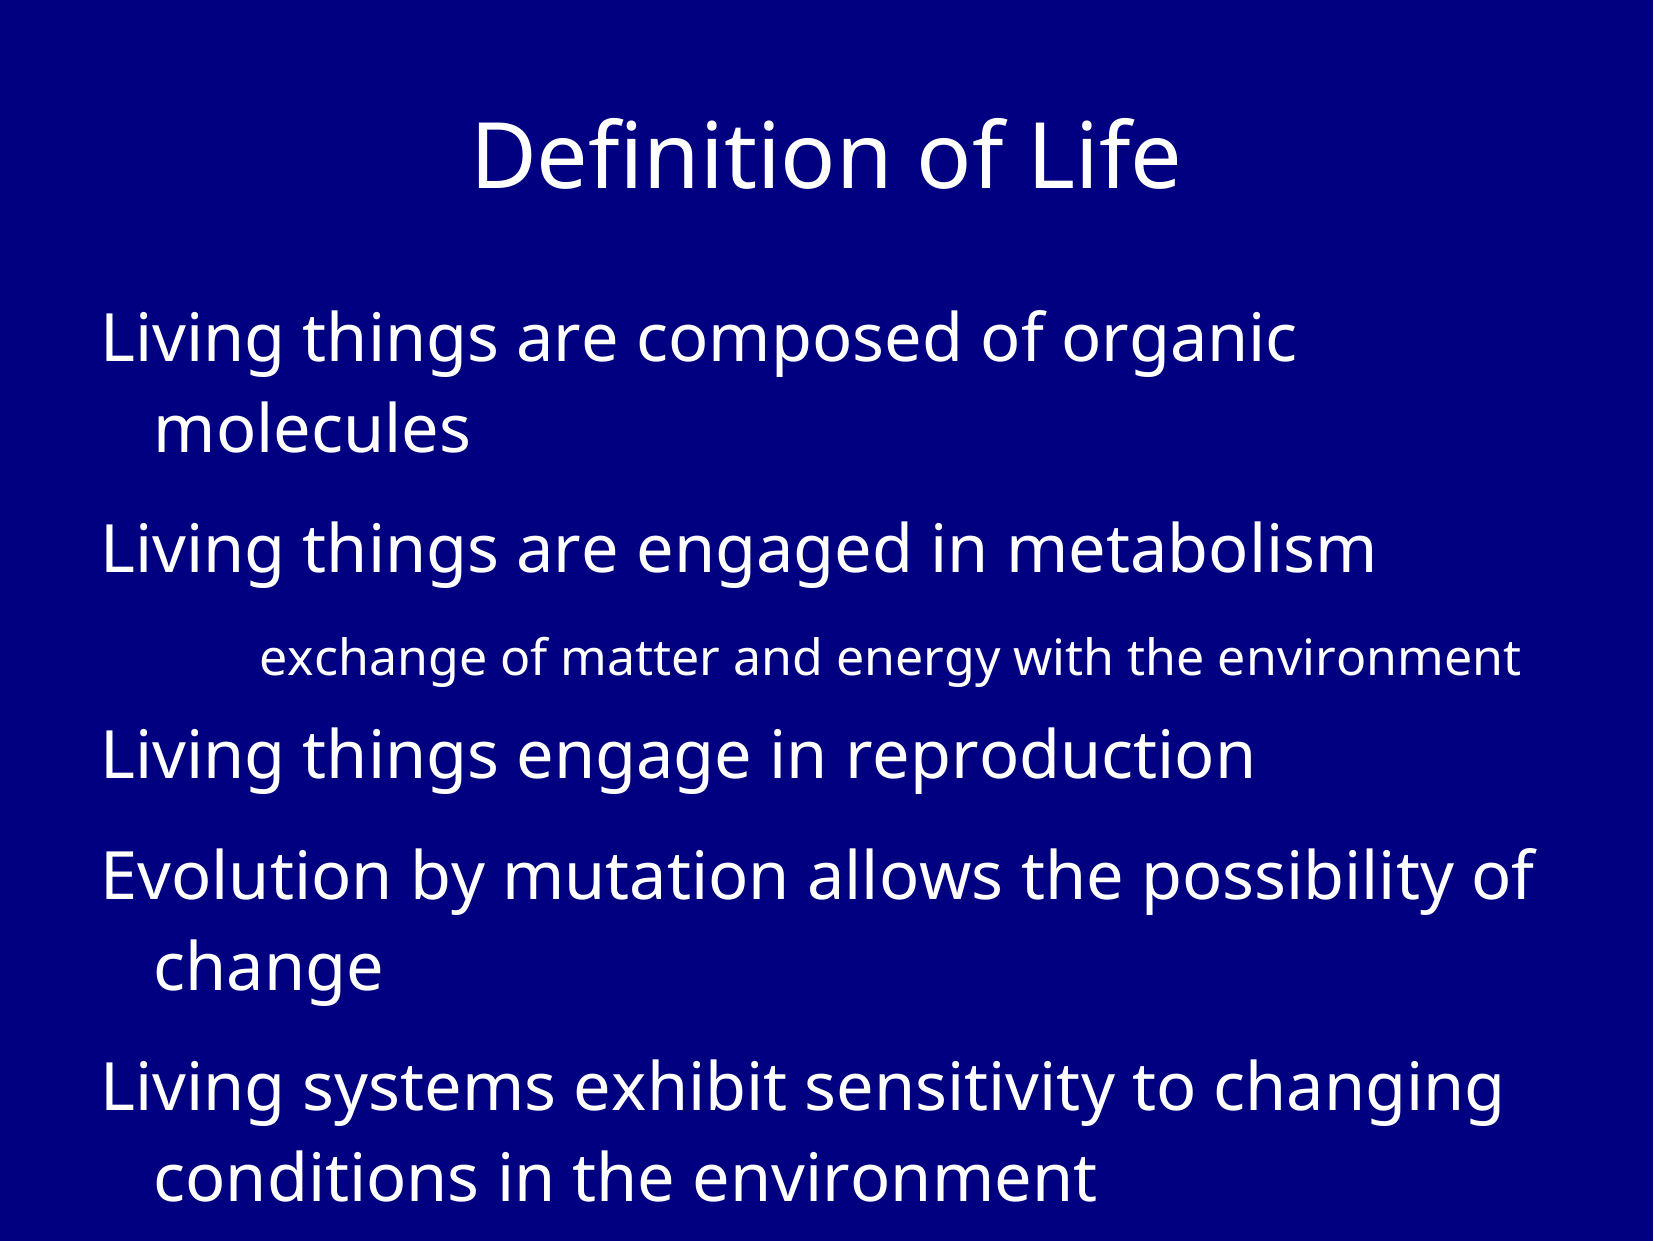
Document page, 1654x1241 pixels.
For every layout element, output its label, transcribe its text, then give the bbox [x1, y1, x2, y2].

title Definition of Life [82, 49, 1571, 257]
list Living things are composed of organic molecules Living things are engaged in metabolism exchange of matter and energy with the environment Living things engage in reproduction Evolution by mutation allows the possibility of change Living systems exhibit sensitivity to changing conditions in the environment [82, 290, 1571, 1133]
